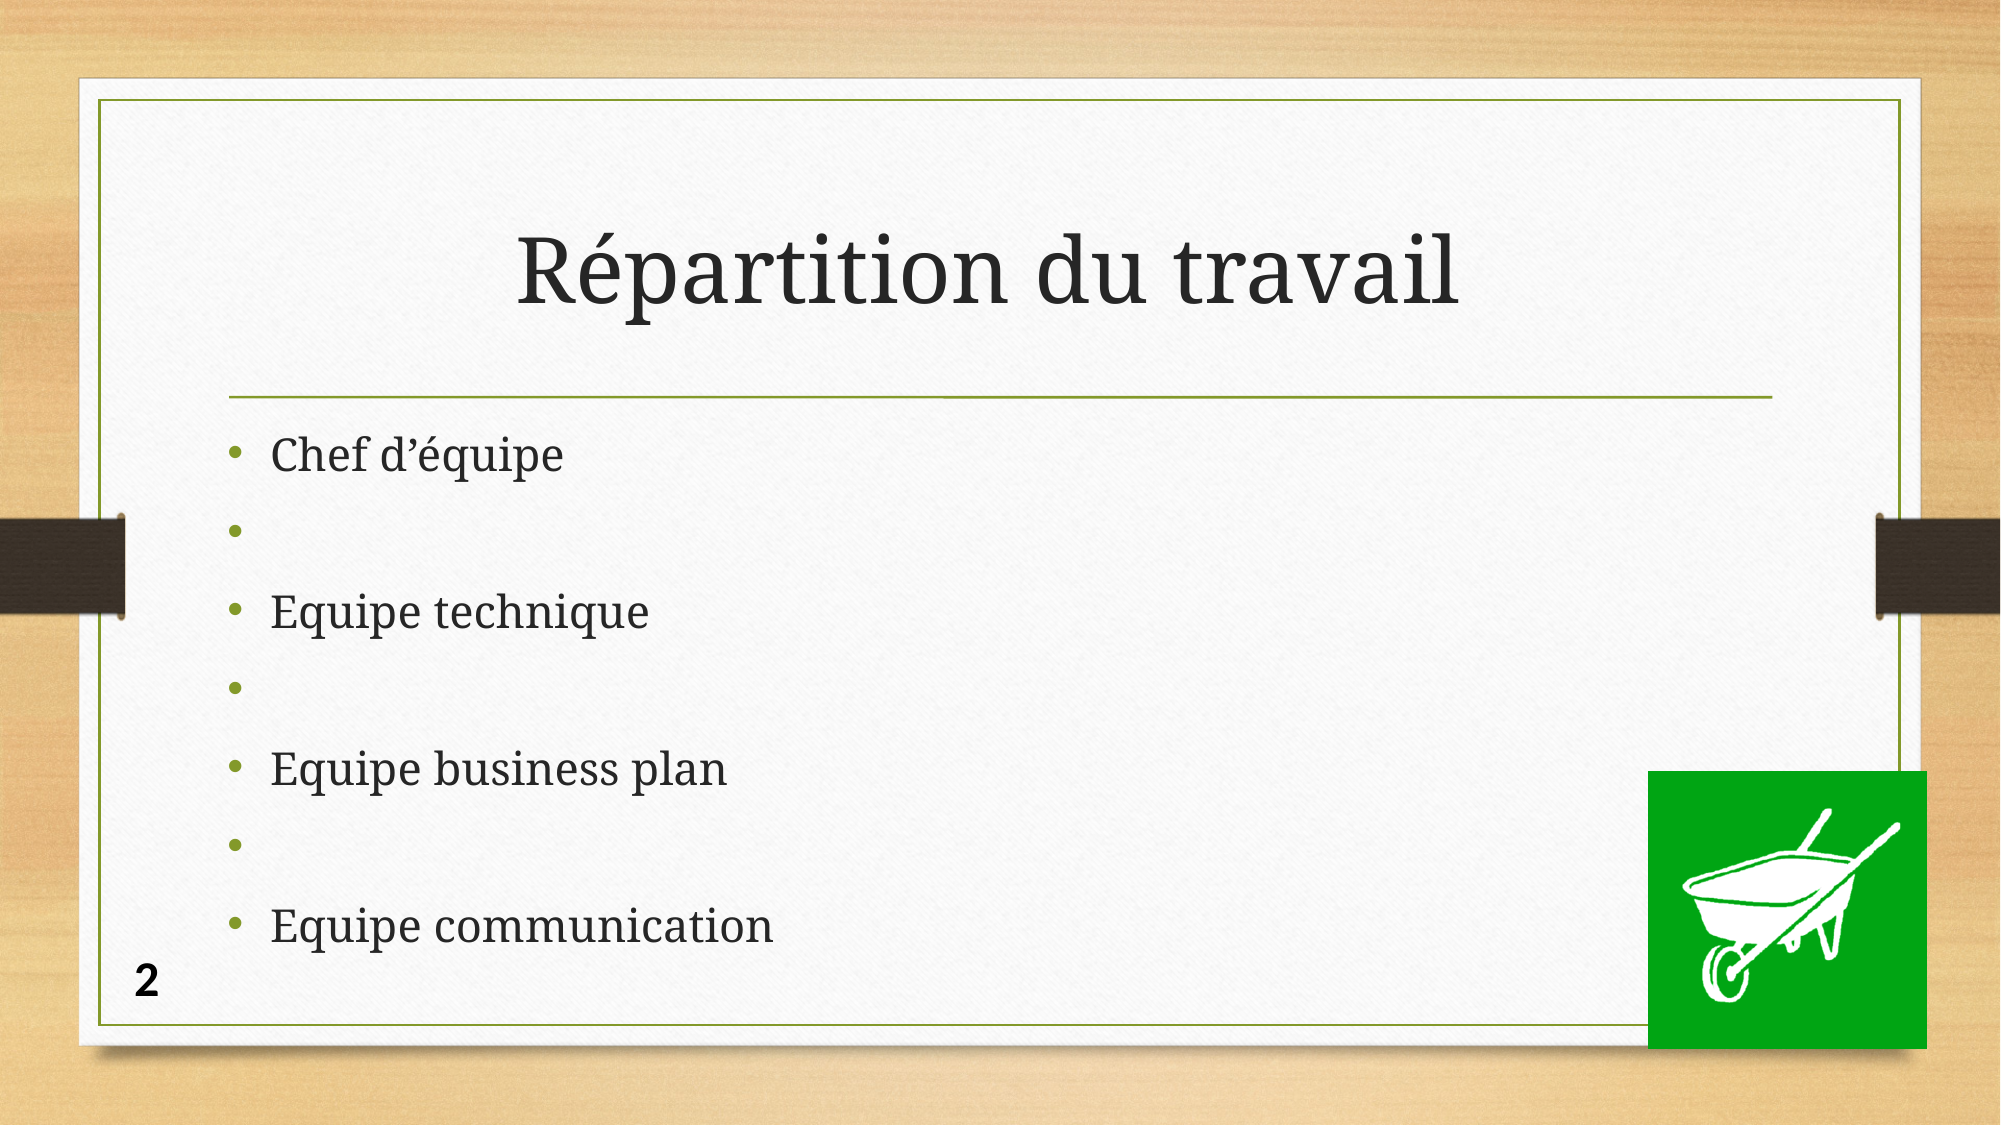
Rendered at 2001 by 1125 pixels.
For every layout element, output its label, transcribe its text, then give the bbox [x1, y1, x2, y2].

text_box Chef d’équipe Equipe technique Equipe business plan Equipe communication [212, 419, 1788, 964]
picture [0, 0, 2001, 1125]
text_box 2 [119, 939, 245, 1015]
text_box Répartition du travail [212, 161, 1788, 375]
